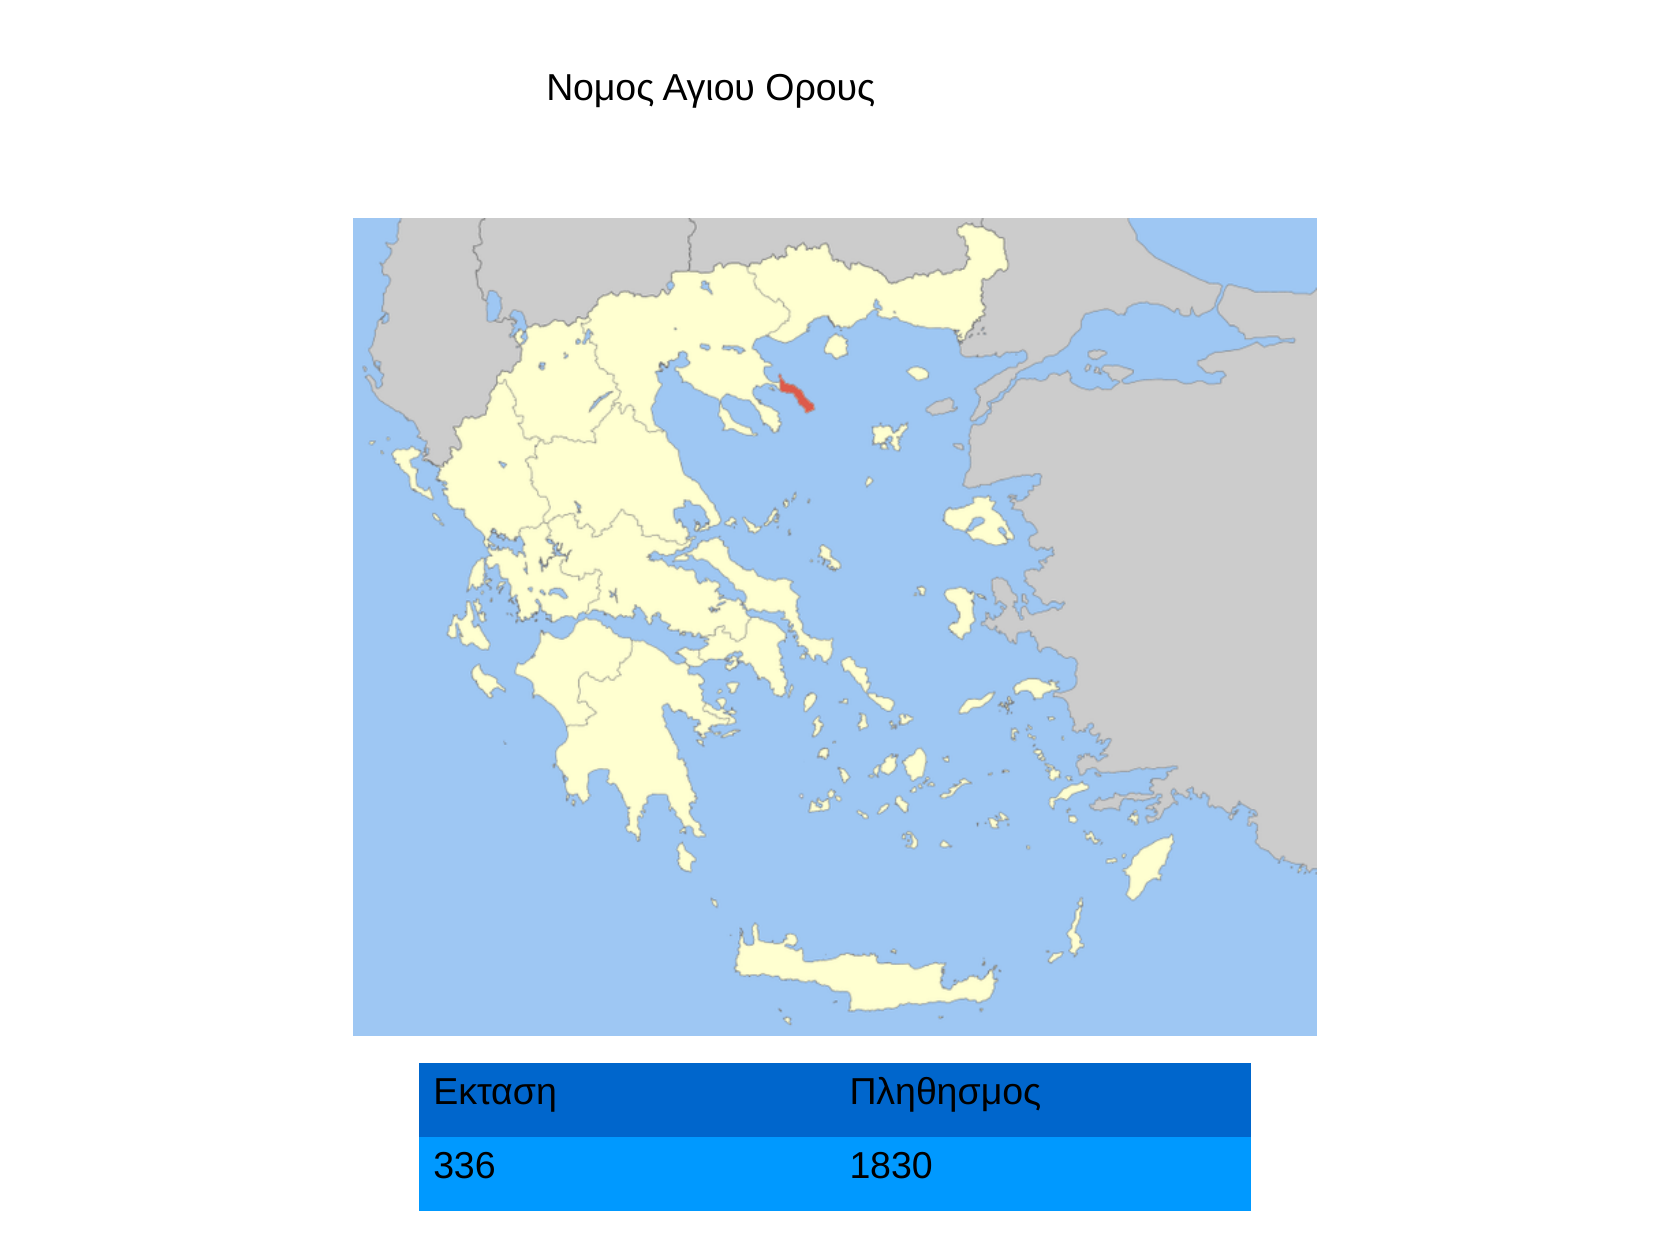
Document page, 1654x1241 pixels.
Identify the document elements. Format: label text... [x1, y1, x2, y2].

picture [353, 218, 1317, 1036]
table_header Πληθησμος [835, 1063, 1251, 1137]
text_box Νομος Αγιου Ορους [531, 59, 891, 116]
table_header Εκταση [419, 1063, 835, 1137]
table_cell 1830 [835, 1137, 1251, 1211]
table_cell 336 [419, 1137, 835, 1211]
